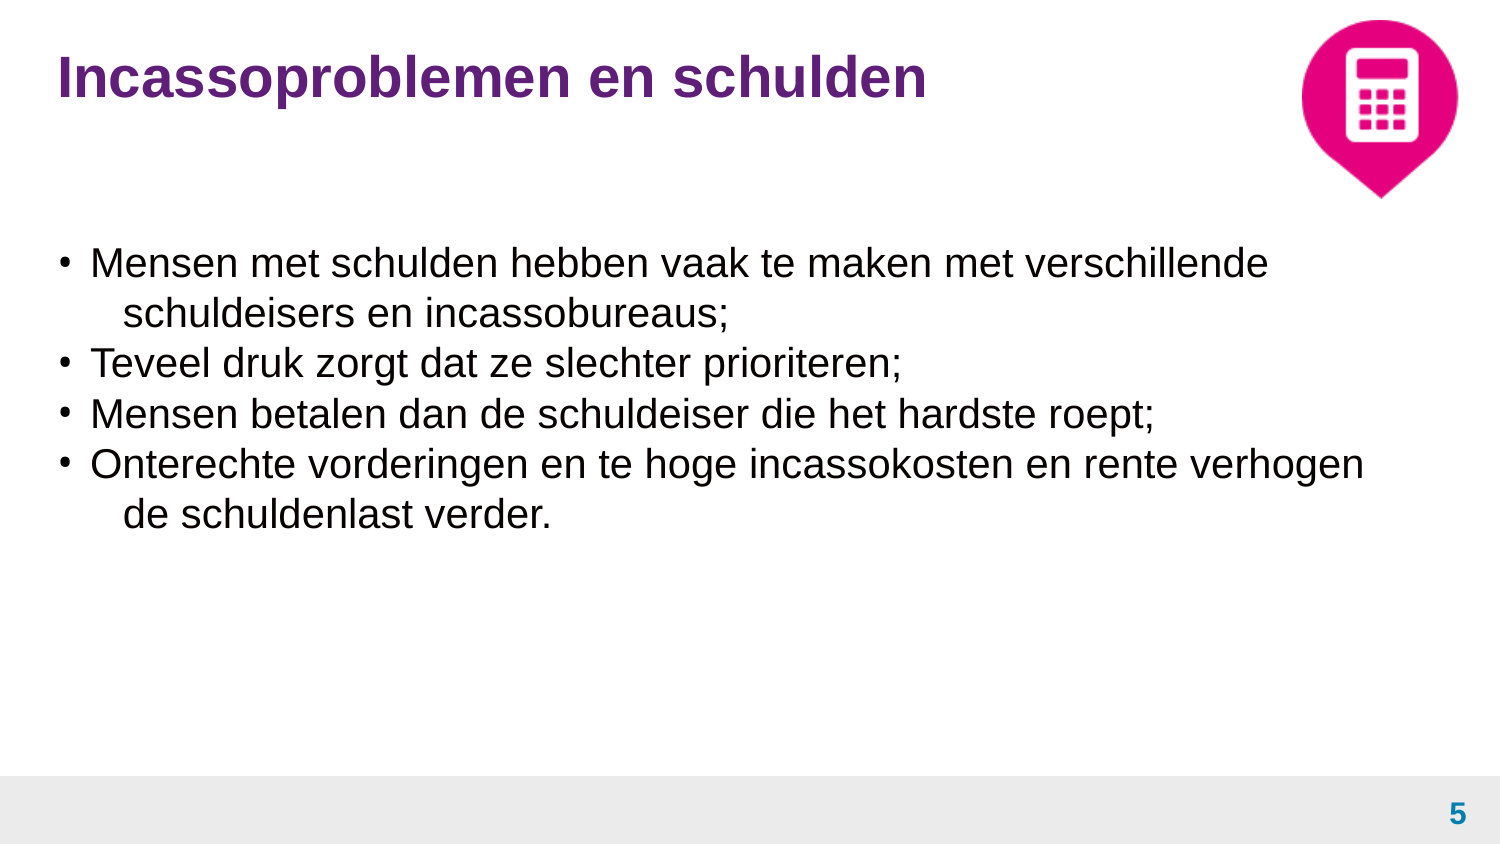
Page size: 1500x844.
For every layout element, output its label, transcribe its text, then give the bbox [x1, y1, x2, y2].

title Incassoproblemen en schulden [49, 4, 1400, 145]
text_box [0, 776, 1500, 844]
text_box 5 [1442, 786, 1475, 838]
text_box Mensen met schulden hebben vaak te maken met verschillende schuldeisers en incassobureaus; Teveel druk zorgt dat ze slechter prioriteren; Mensen betalen dan de schuldeiser die het hardste roept; Onterechte vorderingen en te hoge incassokosten en rente verhogen de schuldenlast verder. [50, 115, 1400, 457]
picture [1302, 20, 1460, 202]
